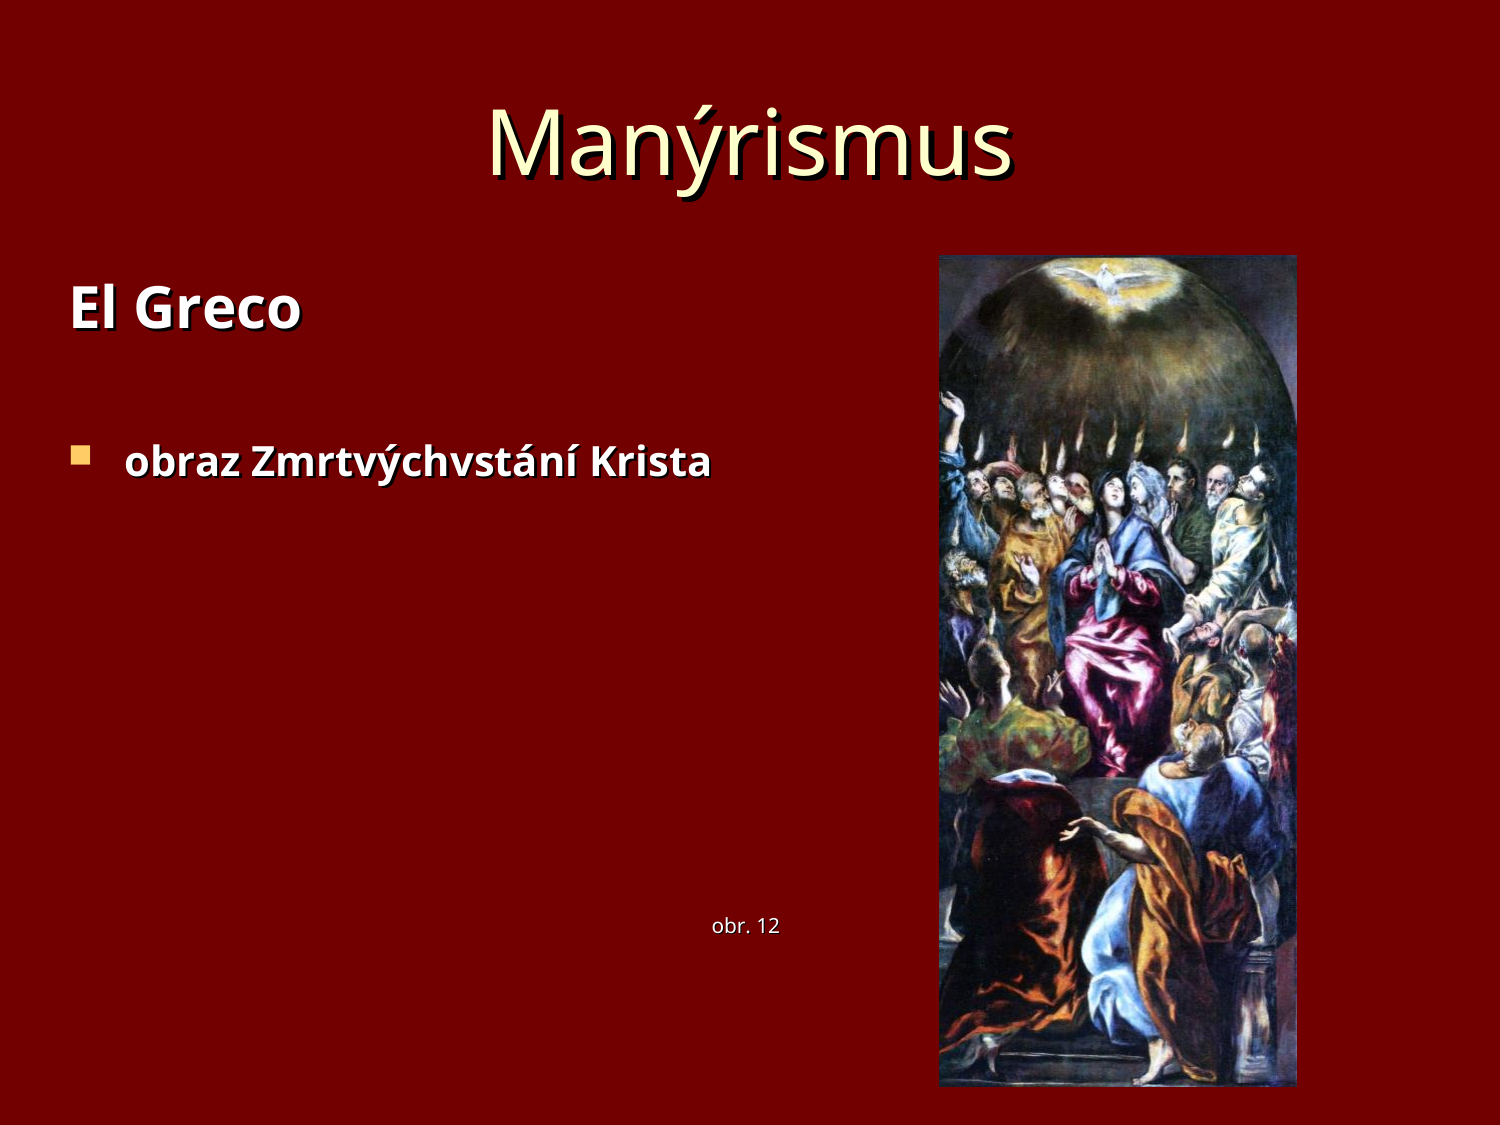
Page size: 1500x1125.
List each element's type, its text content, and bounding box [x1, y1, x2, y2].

list El Greco obraz Zmrtvýchvstání Krista obr. 12 [53, 262, 916, 1006]
title Manýrismus [75, 45, 1426, 233]
text_box [939, 255, 1297, 1088]
